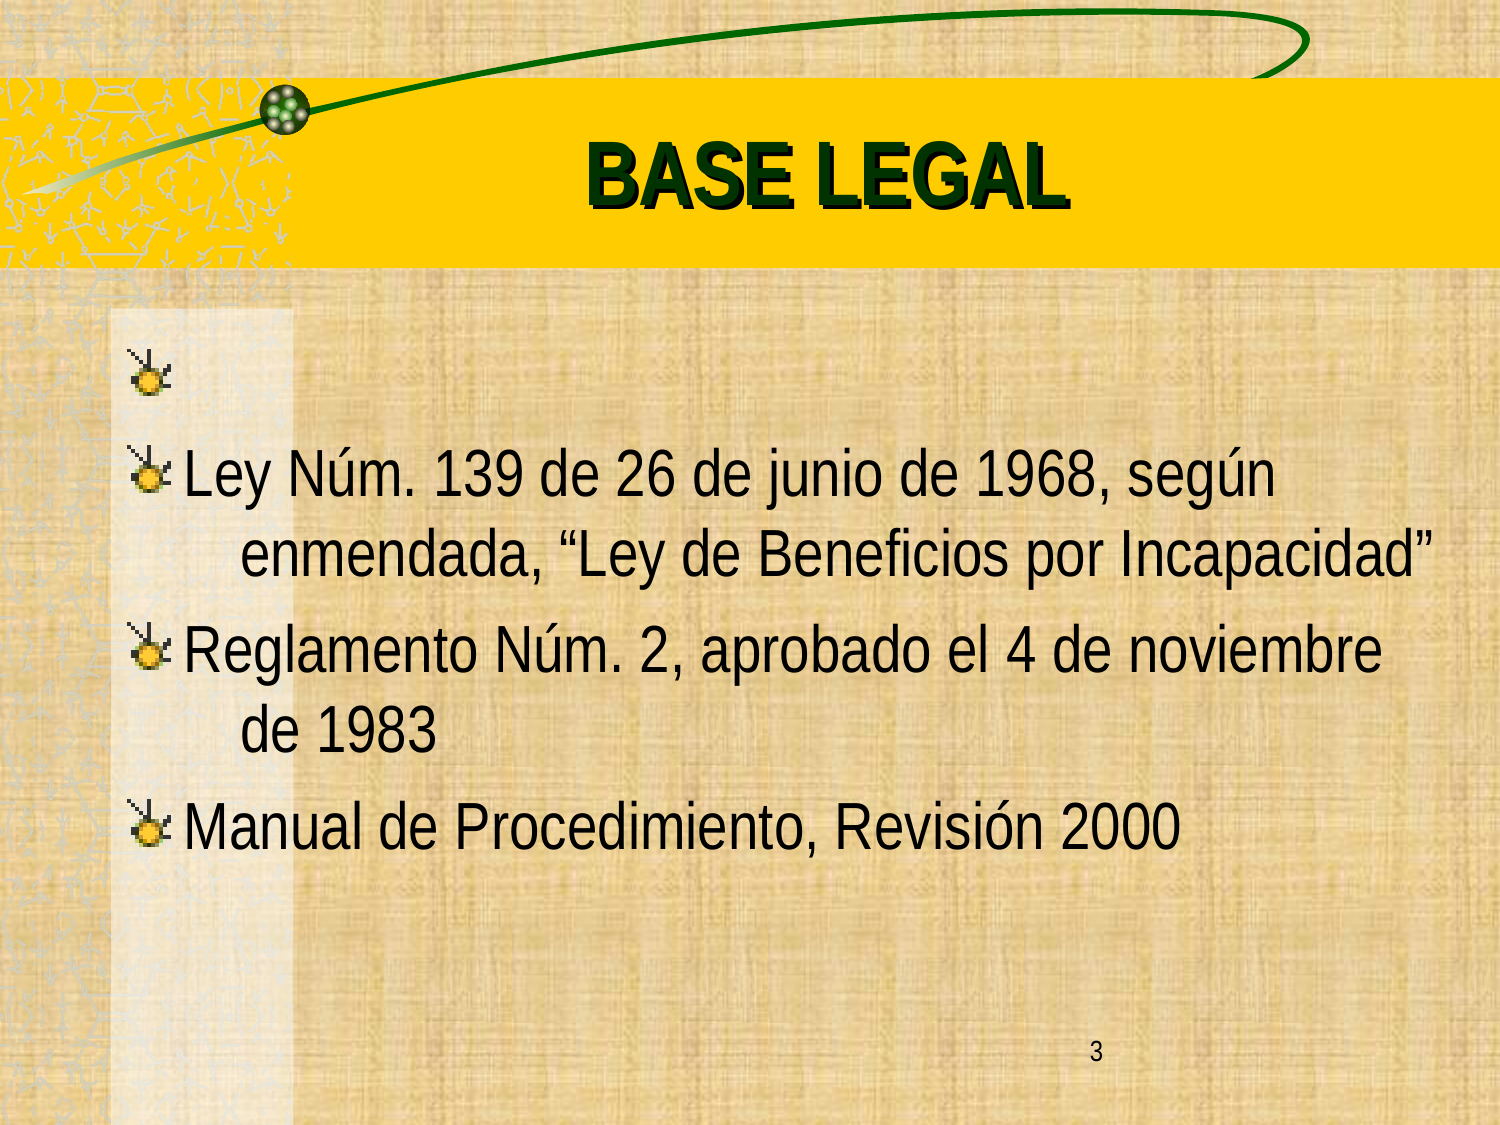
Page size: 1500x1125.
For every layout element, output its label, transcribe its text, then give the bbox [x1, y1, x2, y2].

title BASE LEGAL [189, 75, 1465, 263]
list Ley Núm. 139 de 26 de junio de 1968, según enmendada, “Ley de Beneficios por Incapacidad” Reglamento Núm. 2, aprobado el 4 de noviembre de 1983 Manual de Procedimiento, Revisión 2000 [112, 324, 1463, 1000]
text_box [1074, 1025, 1388, 1101]
